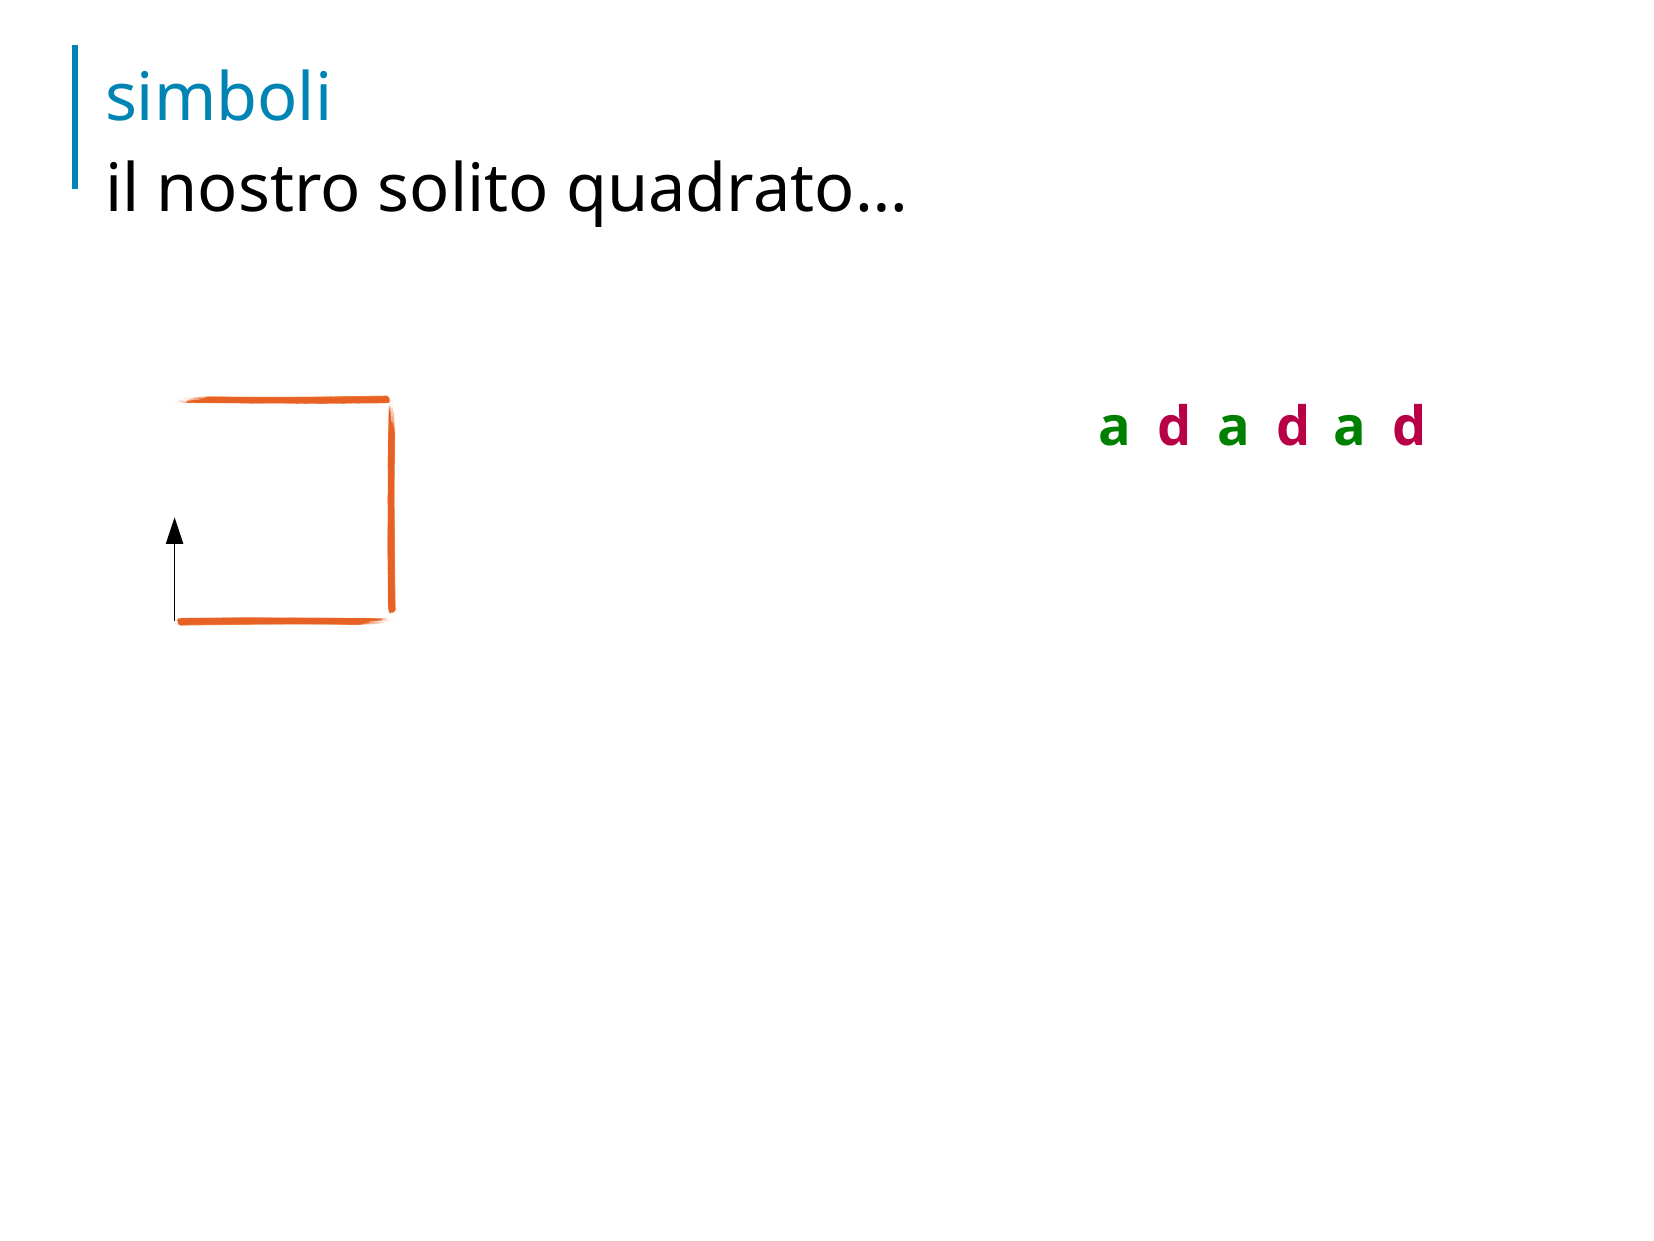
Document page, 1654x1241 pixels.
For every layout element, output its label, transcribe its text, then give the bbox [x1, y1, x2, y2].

text_box d [1261, 383, 1332, 472]
title simboli il nostro solito quadrato… [105, 49, 1571, 200]
picture [176, 617, 398, 626]
text_box a [1318, 384, 1388, 473]
text_box d [1142, 383, 1202, 472]
text_box d [1388, 384, 1447, 473]
picture [170, 393, 396, 614]
text_box a [1083, 383, 1142, 472]
text_box a [1202, 383, 1261, 472]
